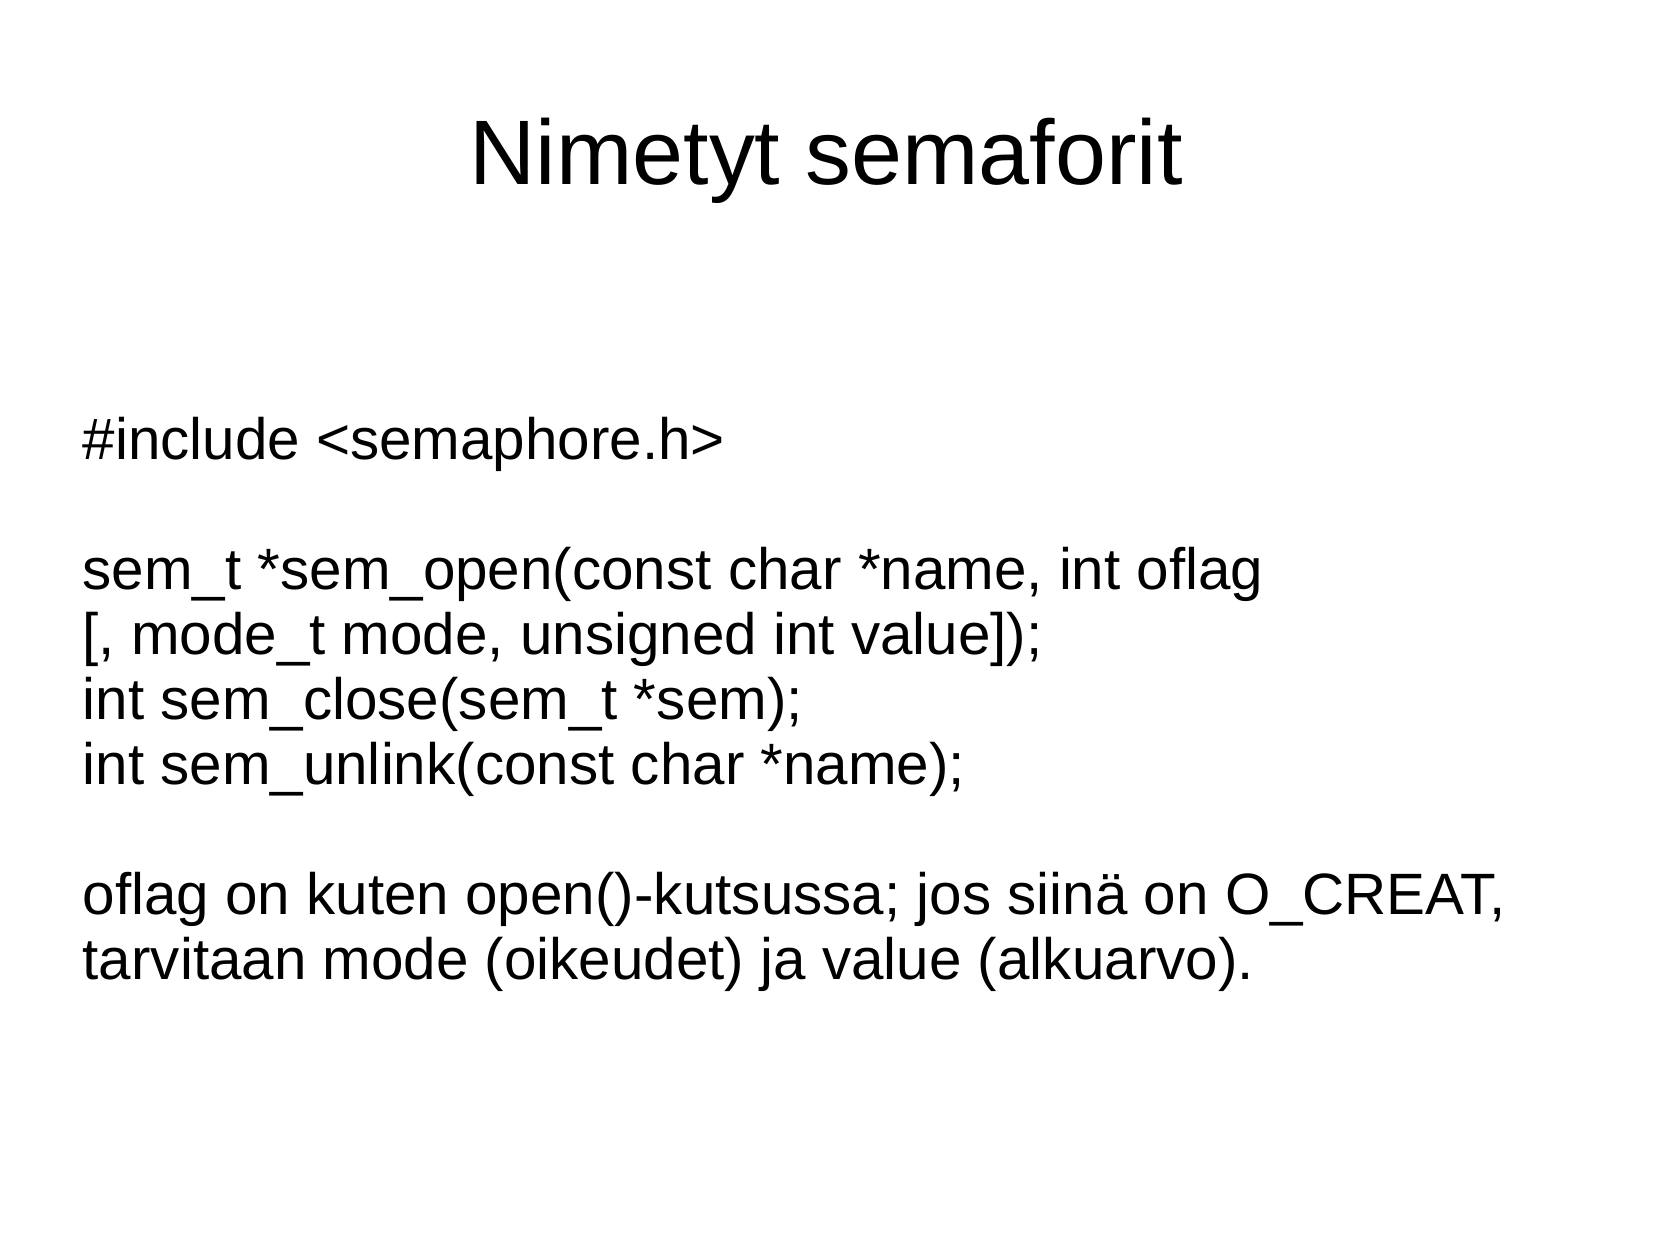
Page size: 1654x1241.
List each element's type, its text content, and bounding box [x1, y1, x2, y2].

subtitle #include <semaphore.h> sem_t *sem_open(const char *name, int oflag [, mode_t mode, unsigned int value]); int sem_close(sem_t *sem); int sem_unlink(const char *name); oflag on kuten open()-kutsussa; jos siinä on O_CREAT, tarvitaan mode (oikeudet) ja value (alkuarvo). [82, 297, 1571, 1102]
title Nimetyt semaforit [82, 56, 1571, 250]
